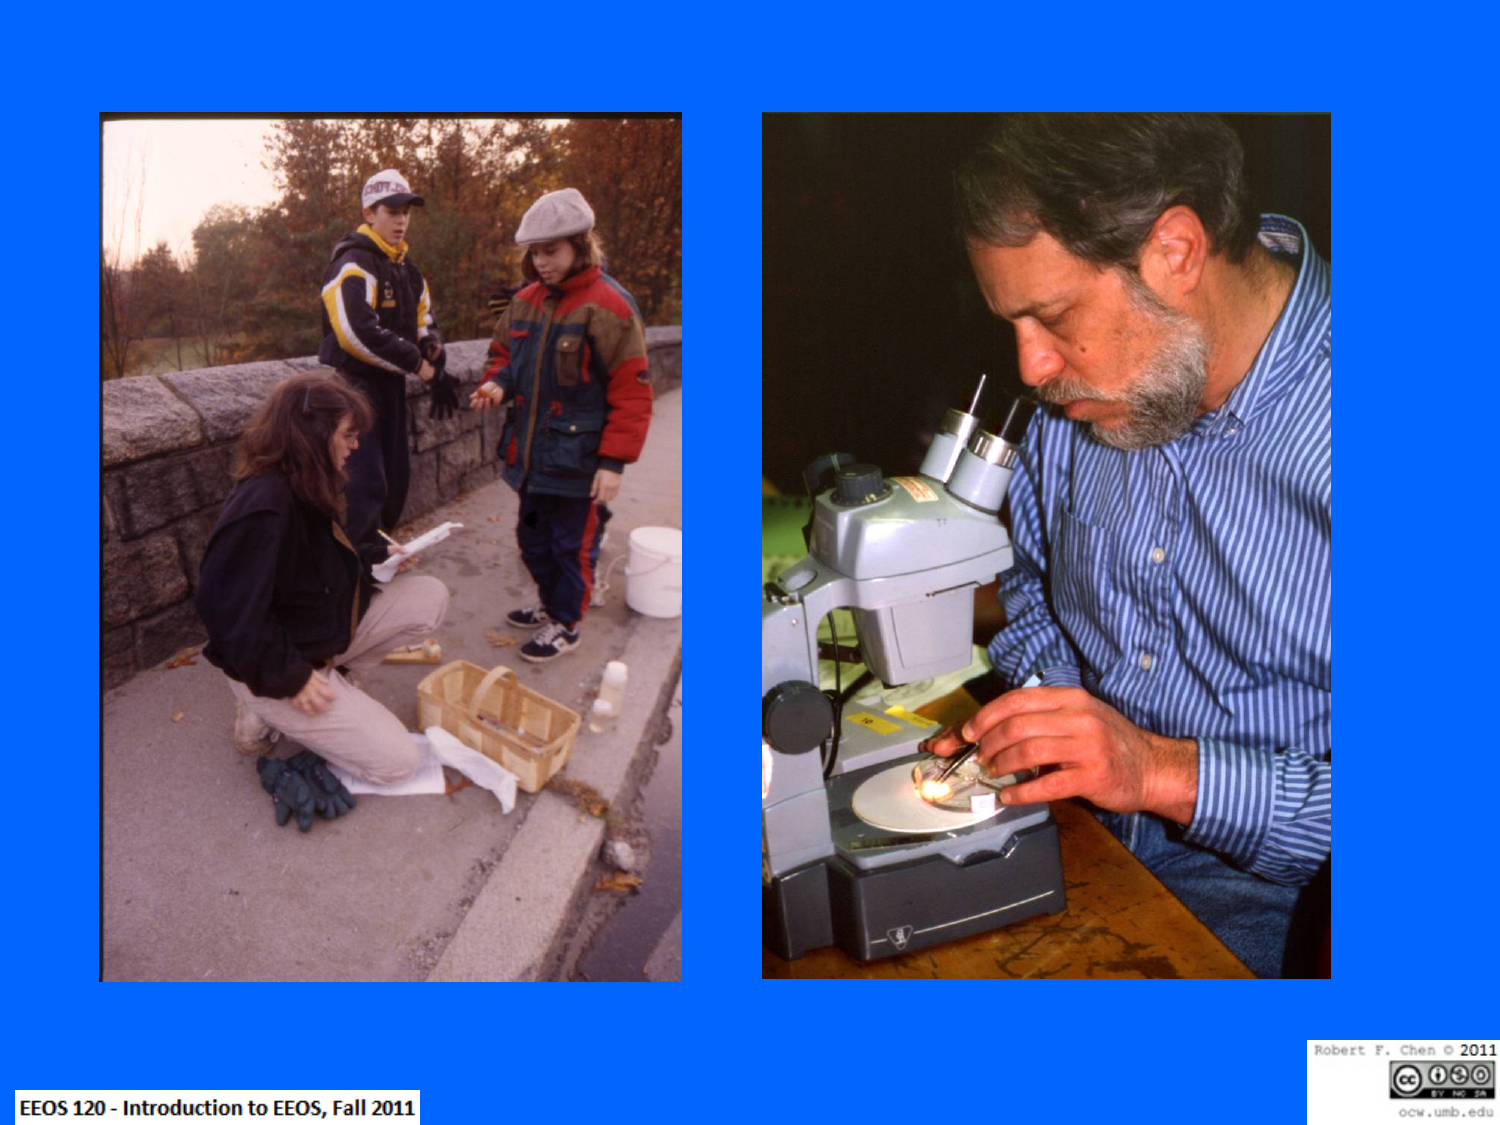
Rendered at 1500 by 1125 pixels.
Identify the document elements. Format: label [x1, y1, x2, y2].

picture [762, 112, 1331, 979]
picture [99, 112, 682, 983]
picture [1307, 1040, 1500, 1125]
picture [15, 1090, 420, 1125]
